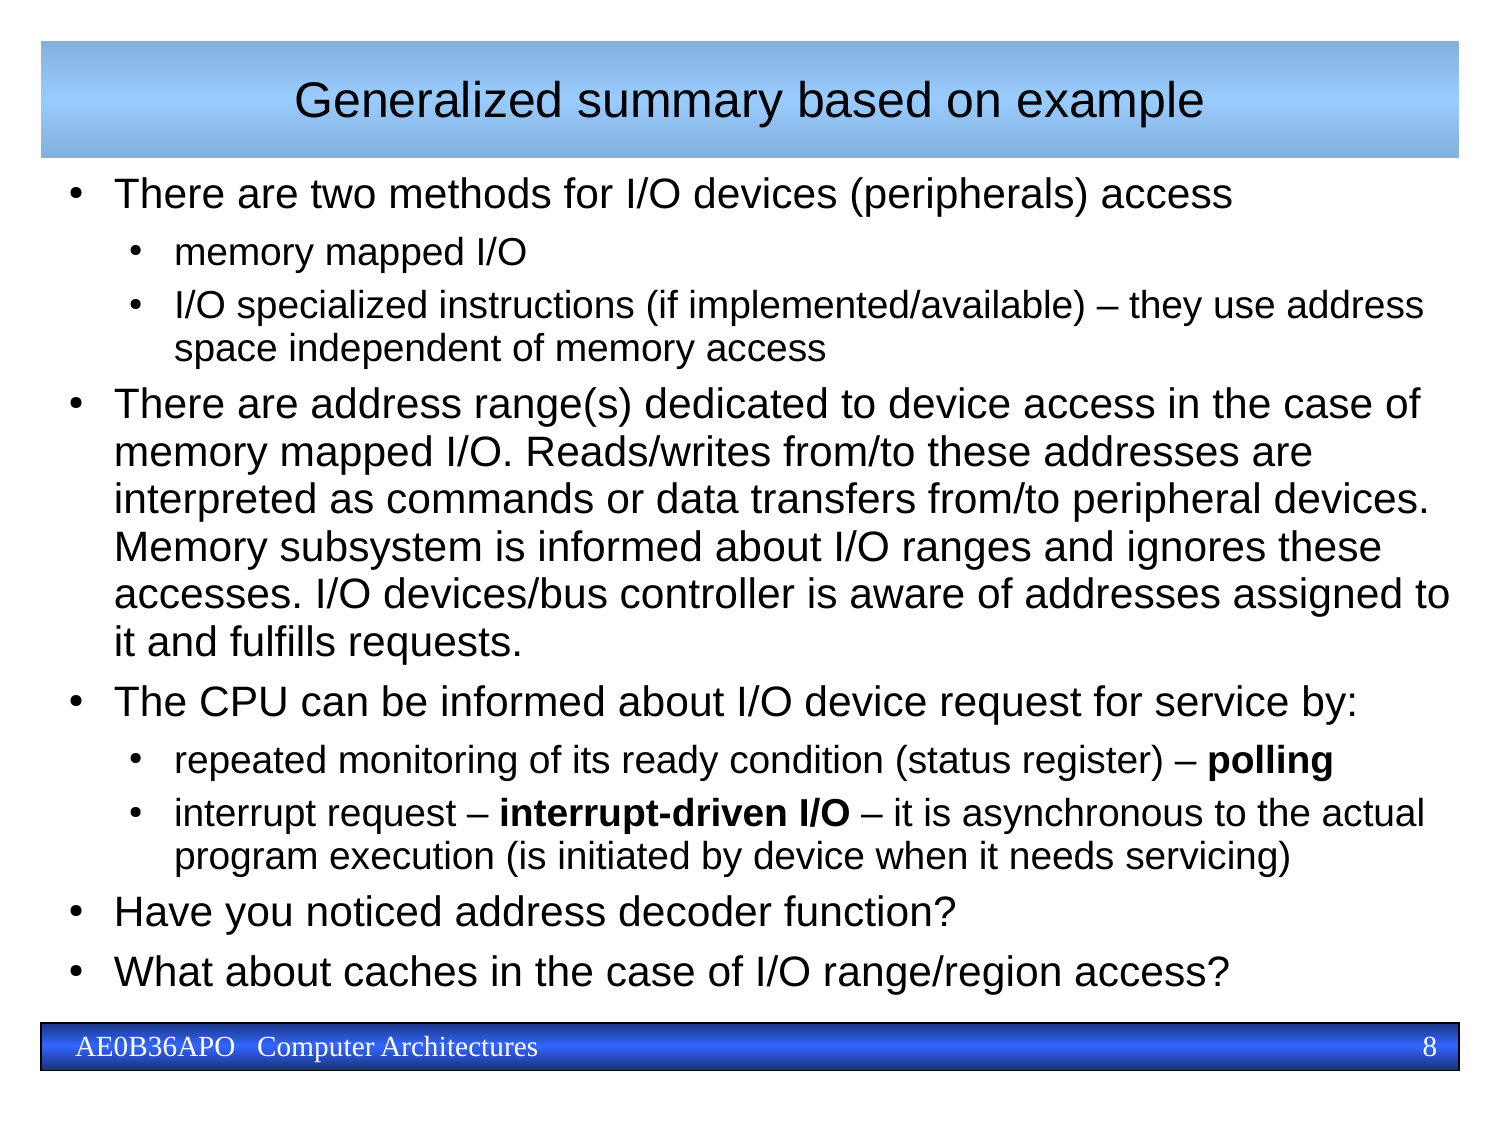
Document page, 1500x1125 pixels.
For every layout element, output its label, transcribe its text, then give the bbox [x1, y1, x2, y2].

list There are two methods for I/O devices (peripherals) access memory mapped I/O I/O specialized instructions (if implemented/available) – they use address space independent of memory access There are address range(s) dedicated to device access in the case of memory mapped I/O. Reads/writes from/to these addresses are interpreted as commands or data transfers from/to peripheral devices. Memory subsystem is informed about I/O ranges and ignores these accesses. I/O devices/bus controller is aware of addresses assigned to it and fulfills requests. The CPU can be informed about I/O device request for service by: repeated monitoring of its ready condition (status register) – polling interrupt request – interrupt-driven I/O – it is asynchronous to the actual program execution (is initiated by device when it needs servicing) Have you noticed address decoder function? What about caches in the case of I/O range/region access? [53, 169, 1459, 1012]
title Generalized summary based on example [41, 41, 1459, 158]
